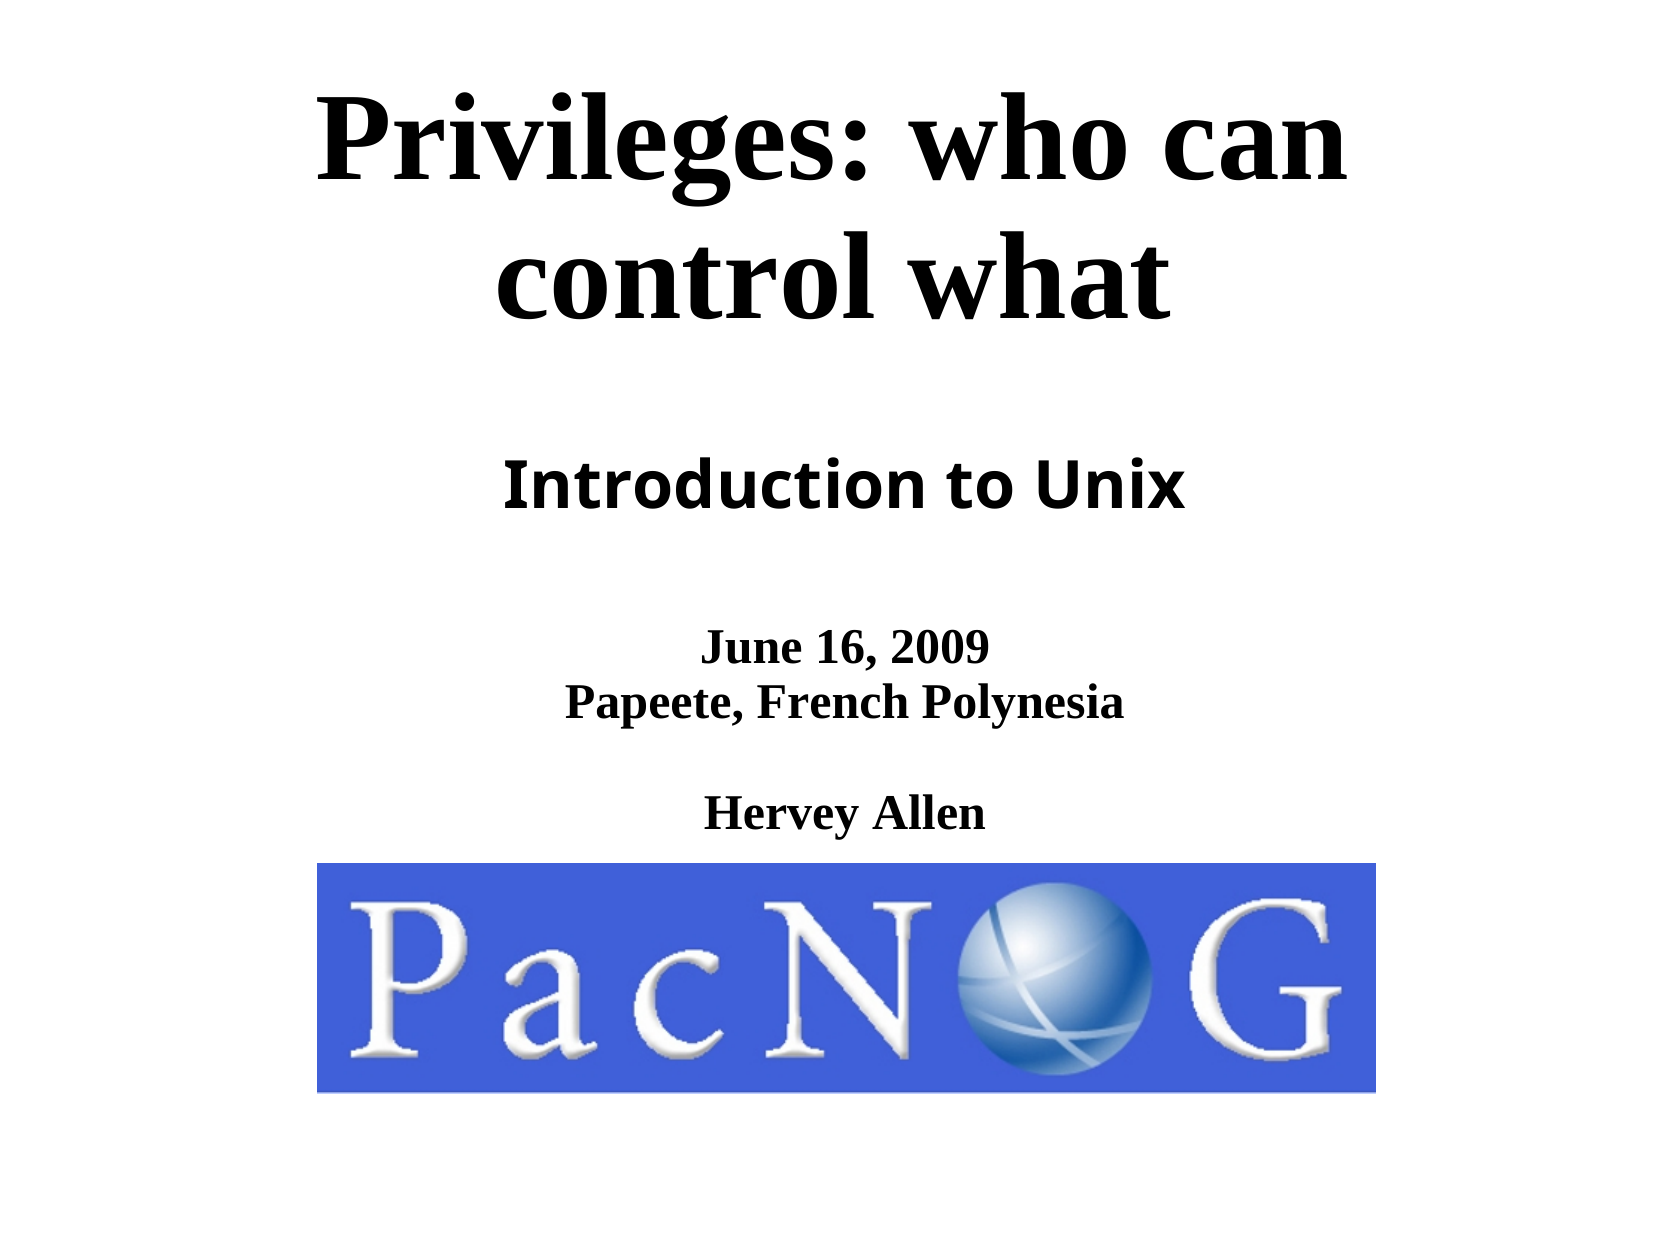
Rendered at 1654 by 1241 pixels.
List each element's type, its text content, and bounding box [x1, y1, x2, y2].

picture [317, 863, 1376, 1094]
title Privileges: who can control what [127, 68, 1540, 346]
subtitle Introduction to Unix June 16, 2009 Papeete, French Polynesia Hervey Allen [121, 303, 1534, 1085]
